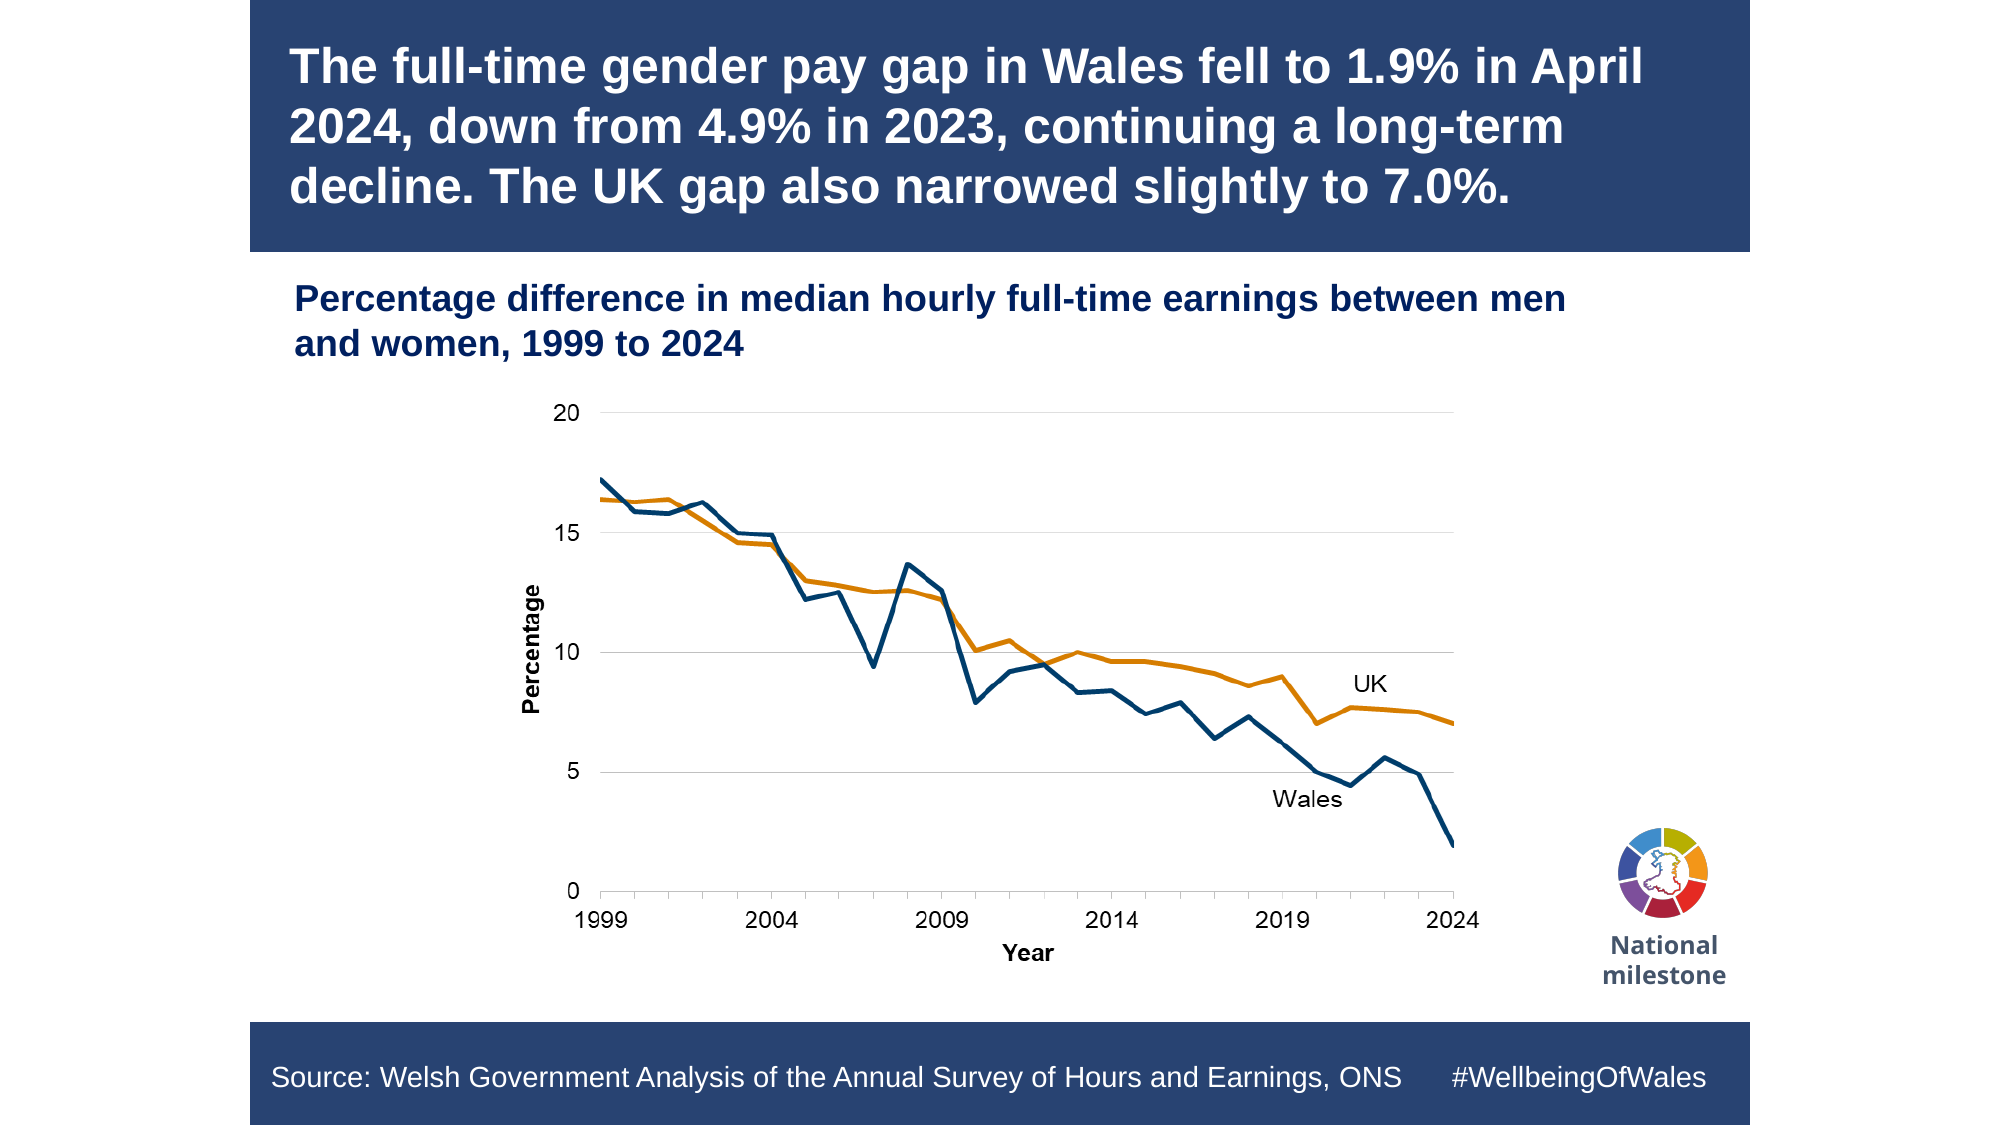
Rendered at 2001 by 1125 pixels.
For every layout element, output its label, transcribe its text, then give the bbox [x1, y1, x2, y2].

text_box Source: Welsh Government Analysis of the Annual Survey of Hours and Earnings, ONS [256, 1050, 1508, 1125]
title The full-time gender pay gap in Wales fell to 1.9% in April 2024, down from 4.9% in 2023, continuing a long-term decline. The UK gap also narrowed slightly to 7.0%. [274, 0, 1746, 266]
picture [509, 382, 1491, 985]
text_box [1746, 0, 1750, 252]
text_box [250, 1022, 1750, 1125]
text_box [250, 0, 274, 252]
text_box #WellbeingOfWales [1437, 1050, 1734, 1101]
text_box Percentage difference in median hourly full-time earnings between men and women, 1999 to 2024 [279, 266, 1650, 371]
text_box National milestone [1566, 922, 1762, 999]
picture [1618, 828, 1711, 918]
